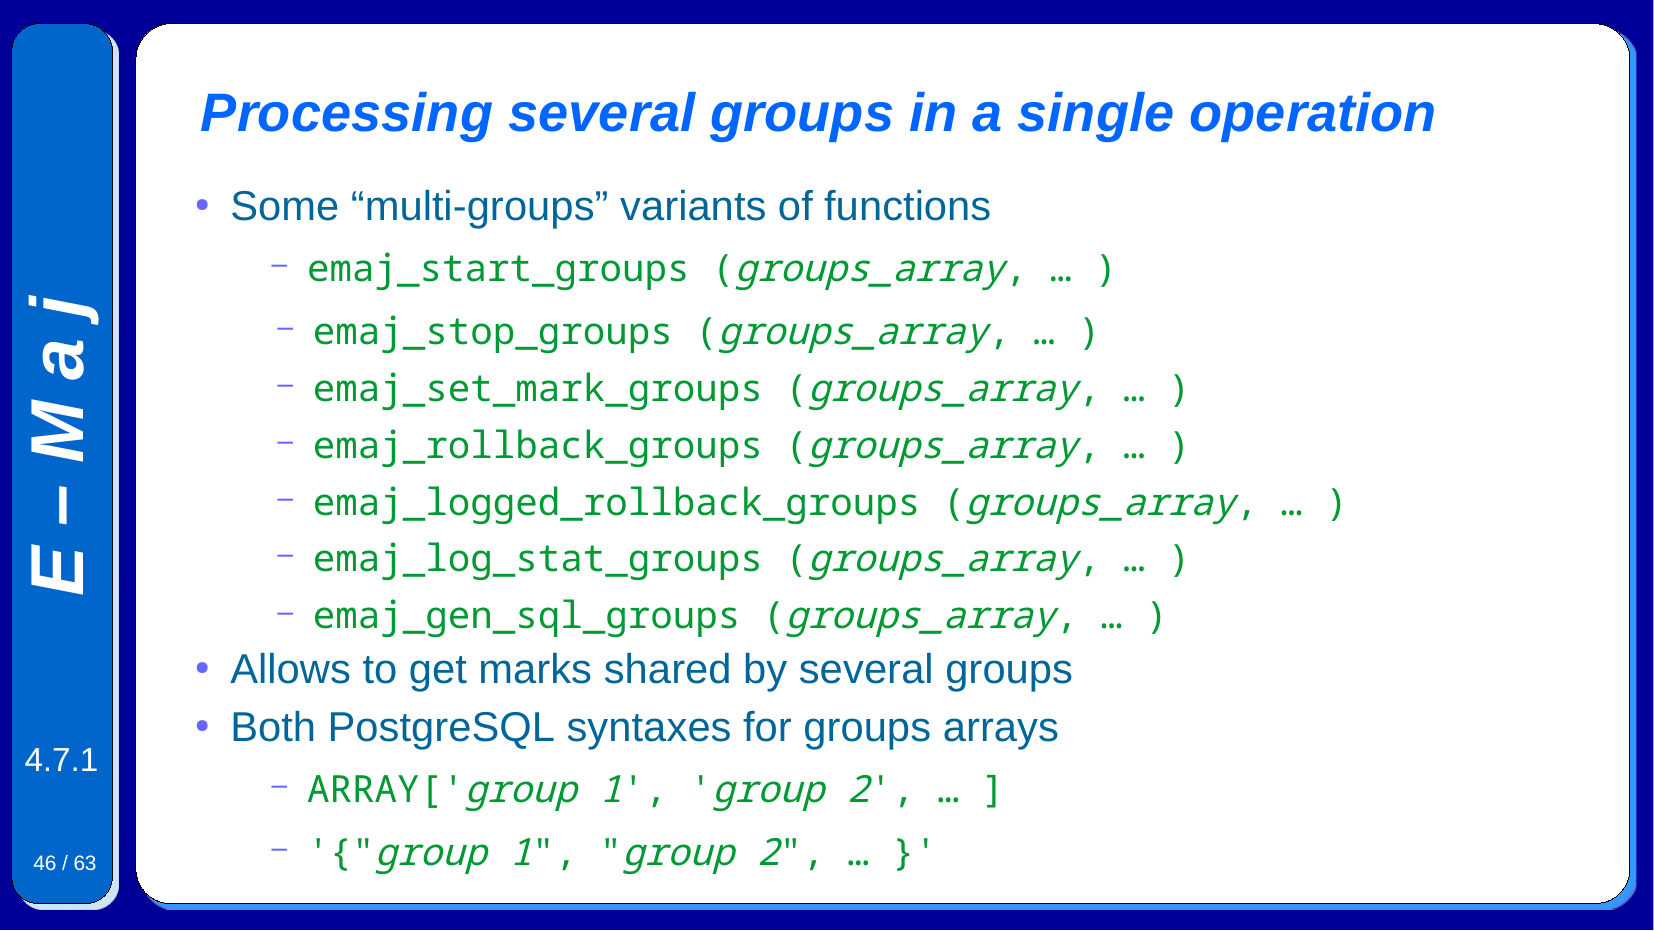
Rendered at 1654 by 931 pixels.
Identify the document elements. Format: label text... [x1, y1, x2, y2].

title Processing several groups in a single operation [200, 34, 1575, 183]
list Some “multi-groups” variants of functions emaj_start_groups (groups_array, … ) emaj_stop_groups (groups_array, … ) emaj_set_mark_groups (groups_array, … ) emaj_rollback_groups (groups_array, … ) emaj_logged_rollback_groups (groups_array, … ) emaj_log_stat_groups (groups_array, … ) emaj_gen_sql_groups (groups_array, … ) Allows to get marks shared by several groups Both PostgreSQL syntaxes for groups arrays ARRAY['group 1', 'group 2', … ] '{"group 1", "group 2", … }' [177, 183, 1587, 859]
